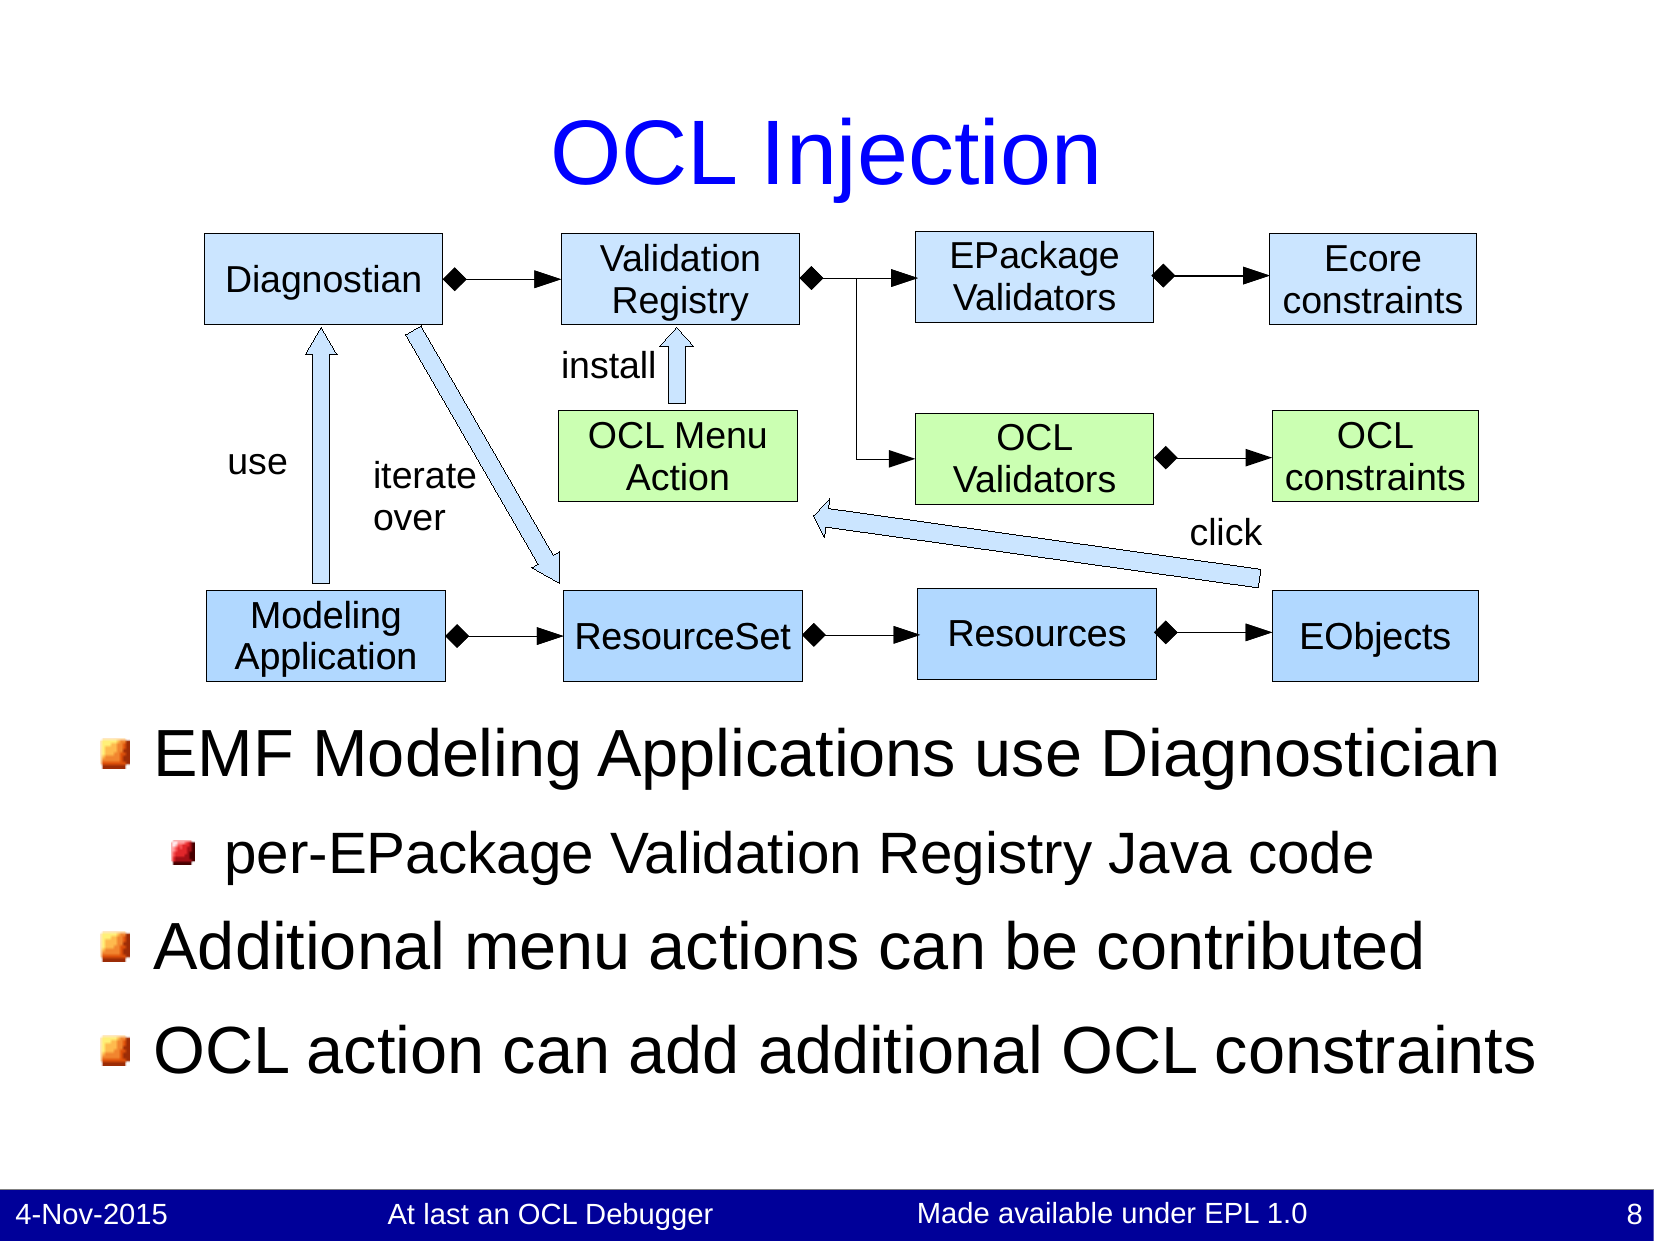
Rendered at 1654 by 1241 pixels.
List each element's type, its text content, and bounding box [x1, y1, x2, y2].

text_box Diagnostian [204, 257, 443, 325]
text_box OCL Menu Action [558, 410, 798, 502]
text_box OCL constraints [1272, 410, 1479, 502]
text_box use [212, 432, 303, 490]
text_box Modeling Application [206, 590, 446, 682]
text_box [813, 498, 1261, 588]
text_box [305, 327, 338, 584]
text_box Ecore constraints [1269, 257, 1477, 325]
text_box [667, 327, 694, 404]
text_box EPackage Validators [915, 257, 1154, 323]
text_box click [1174, 504, 1278, 562]
text_box install [546, 337, 672, 394]
text_box Resources [917, 588, 1157, 680]
title OCL Injection [82, 49, 1571, 257]
text_box iterate over [358, 447, 493, 547]
list EMF Modeling Applications use Diagnostician per-EPackage Validation Registry Java code Additional menu actions can be contributed OCL action can add additional OCL constraints [82, 716, 1571, 1088]
text_box Validation Registry [561, 257, 800, 325]
text_box EObjects [1272, 590, 1479, 682]
text_box OCL Validators [915, 413, 1154, 505]
text_box [405, 325, 560, 584]
text_box ResourceSet [563, 590, 803, 682]
